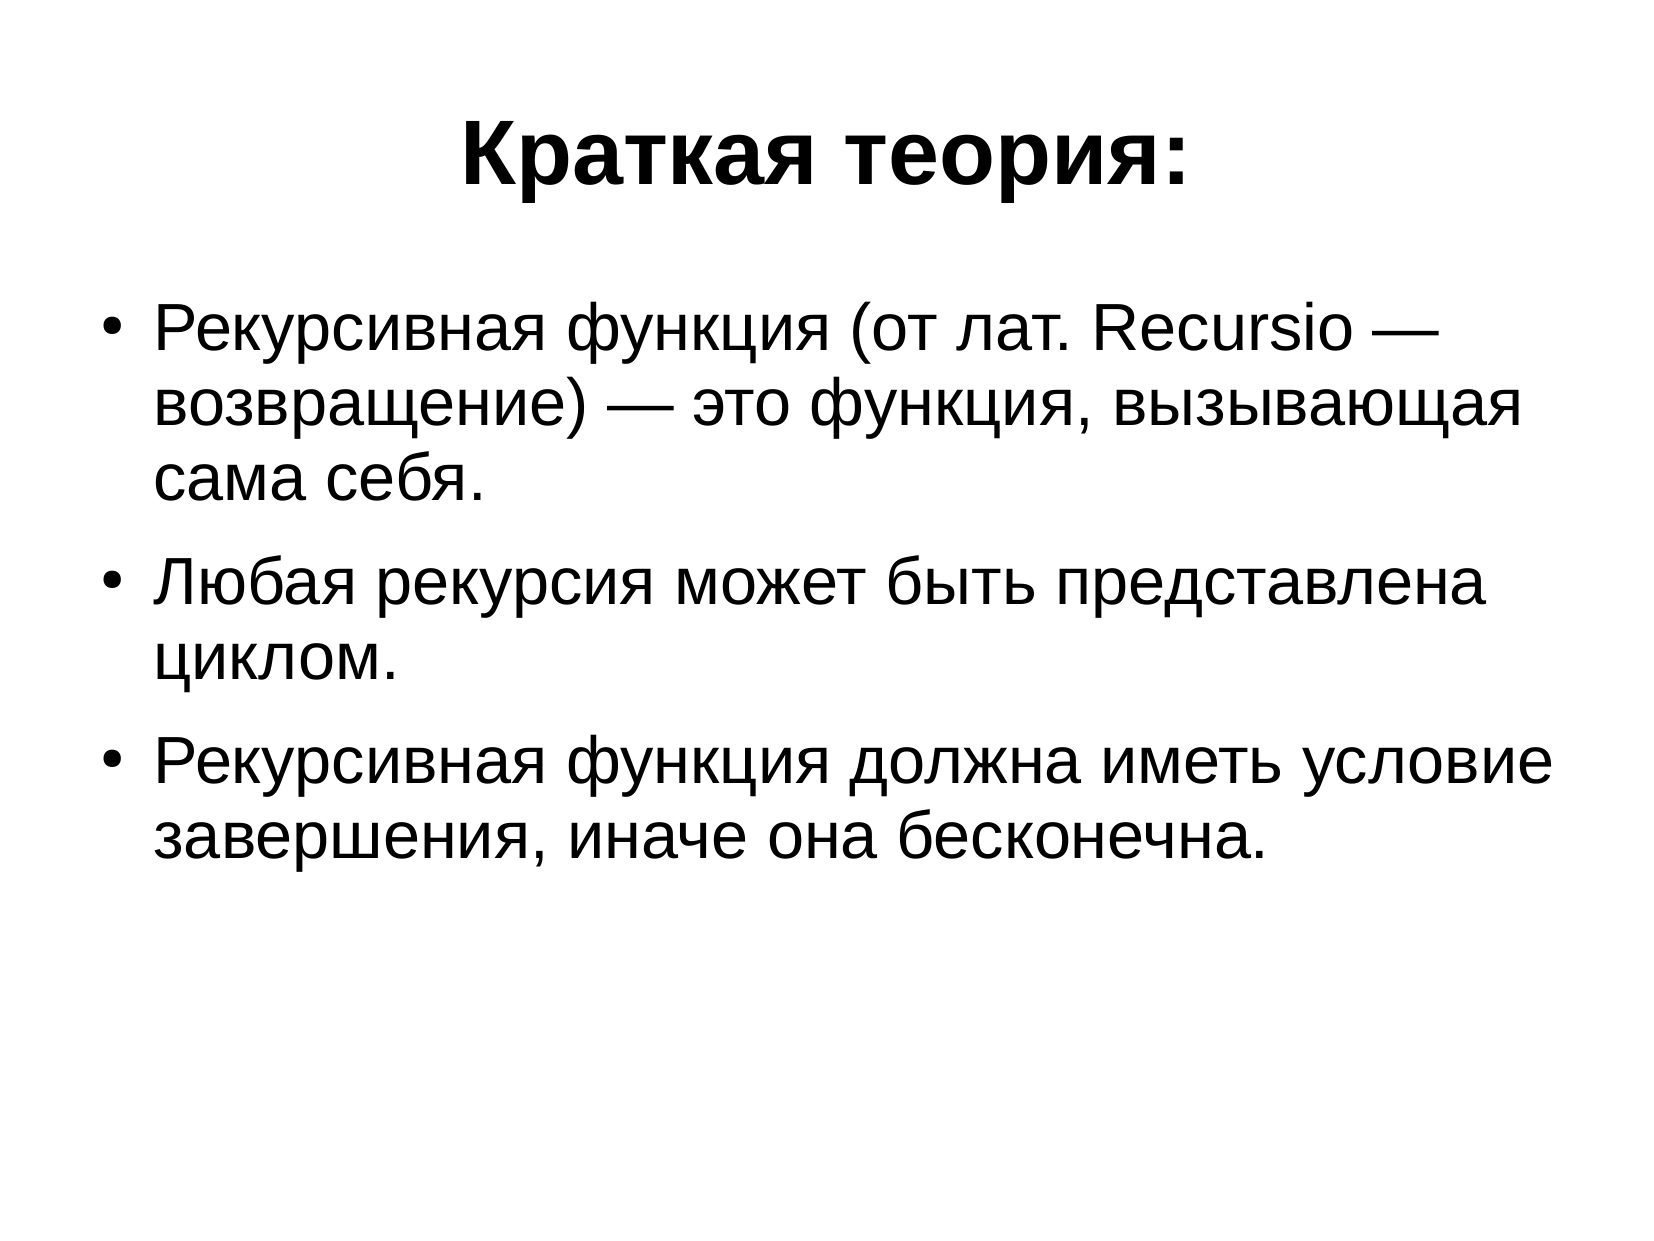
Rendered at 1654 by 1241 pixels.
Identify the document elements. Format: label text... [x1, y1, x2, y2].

title Краткая теория: [82, 49, 1571, 257]
list Рекурсивная функция (от лат. Recursio — возвращение) — это функция, вызывающая сама себя. Любая рекурсия может быть представлена циклом. Рекурсивная функция должна иметь условие завершения, иначе она бесконечна. [82, 290, 1571, 1010]
